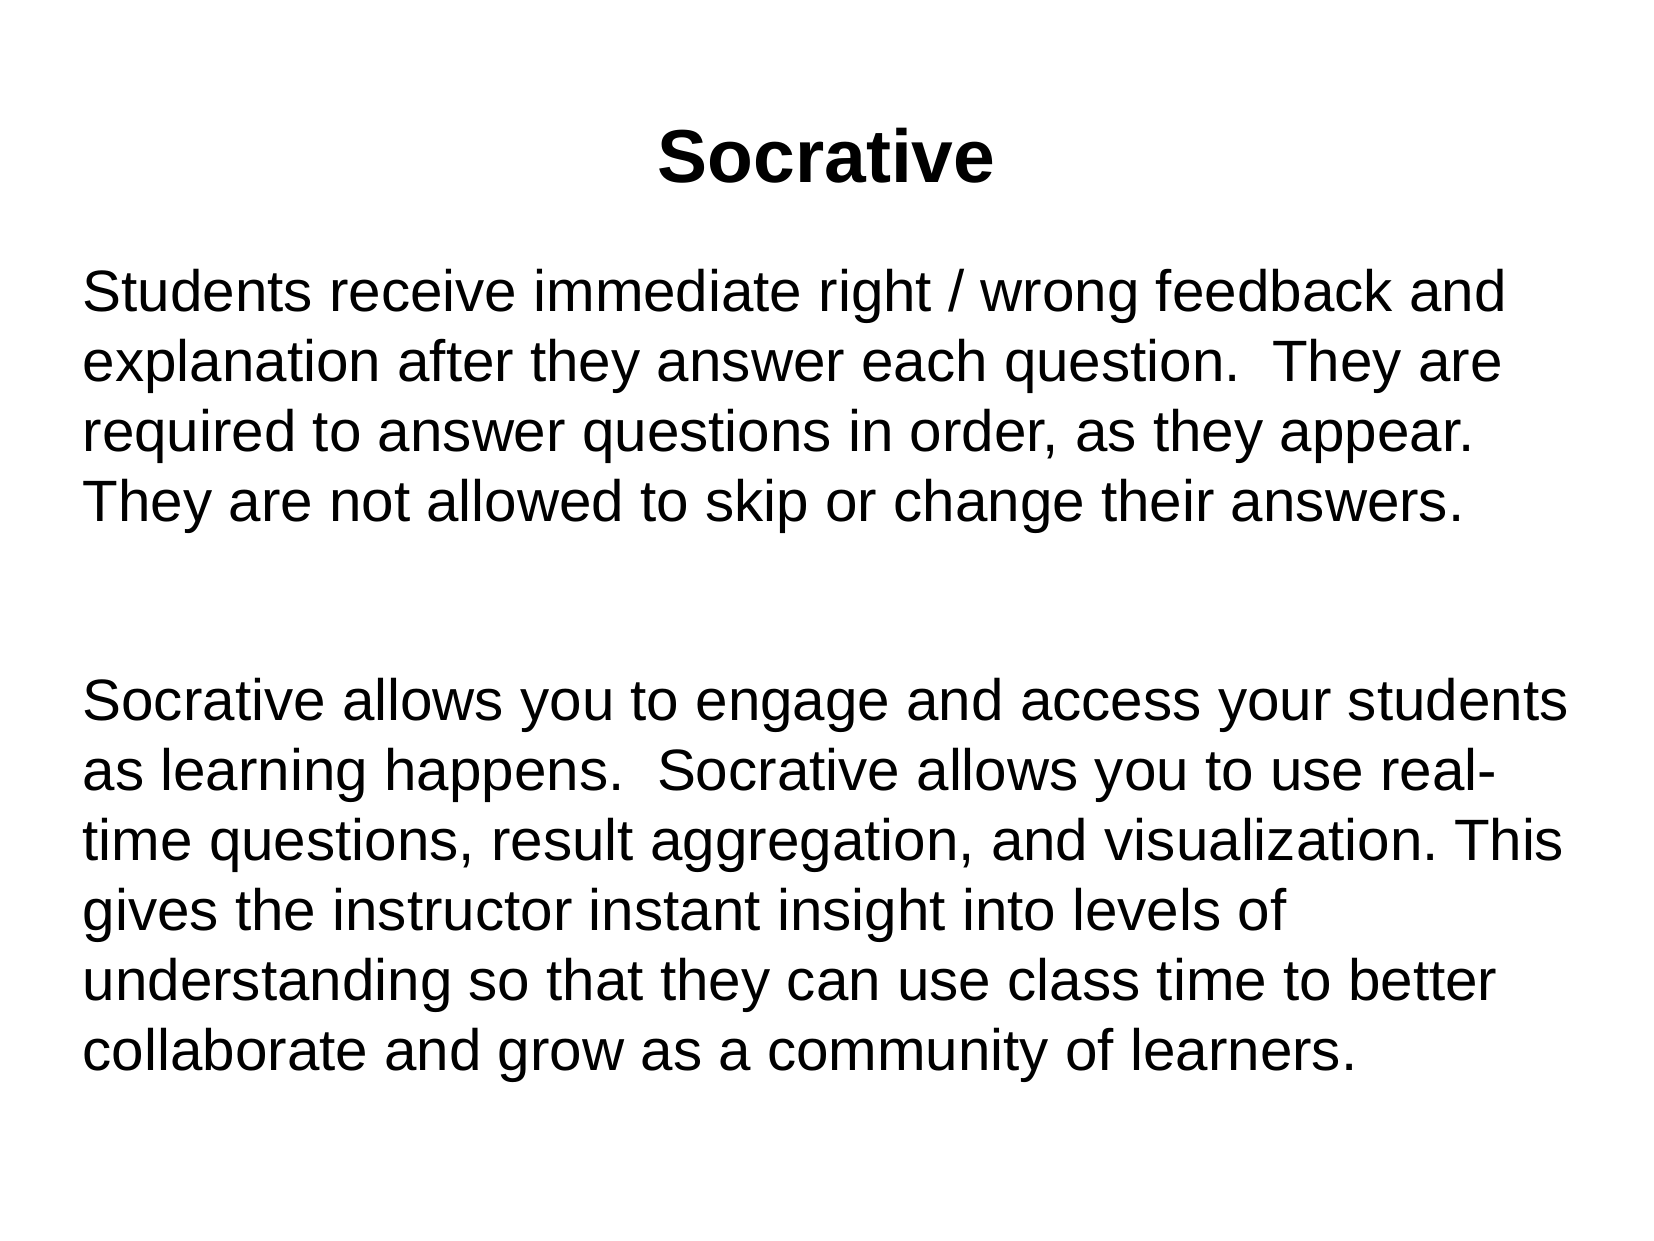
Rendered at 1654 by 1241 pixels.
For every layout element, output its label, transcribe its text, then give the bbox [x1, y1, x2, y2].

title Socrative [82, 49, 1571, 253]
subtitle Students receive immediate right / wrong feedback and explanation after they answer each question. They are required to answer questions in order, as they appear. They are not allowed to skip or change their answers. Socrative allows you to engage and access your students as learning happens. Socrative allows you to use real-time questions, result aggregation, and visualization. This gives the instructor instant insight into levels of understanding so that they can use class time to better collaborate and grow as a community of learners. [82, 253, 1571, 1047]
